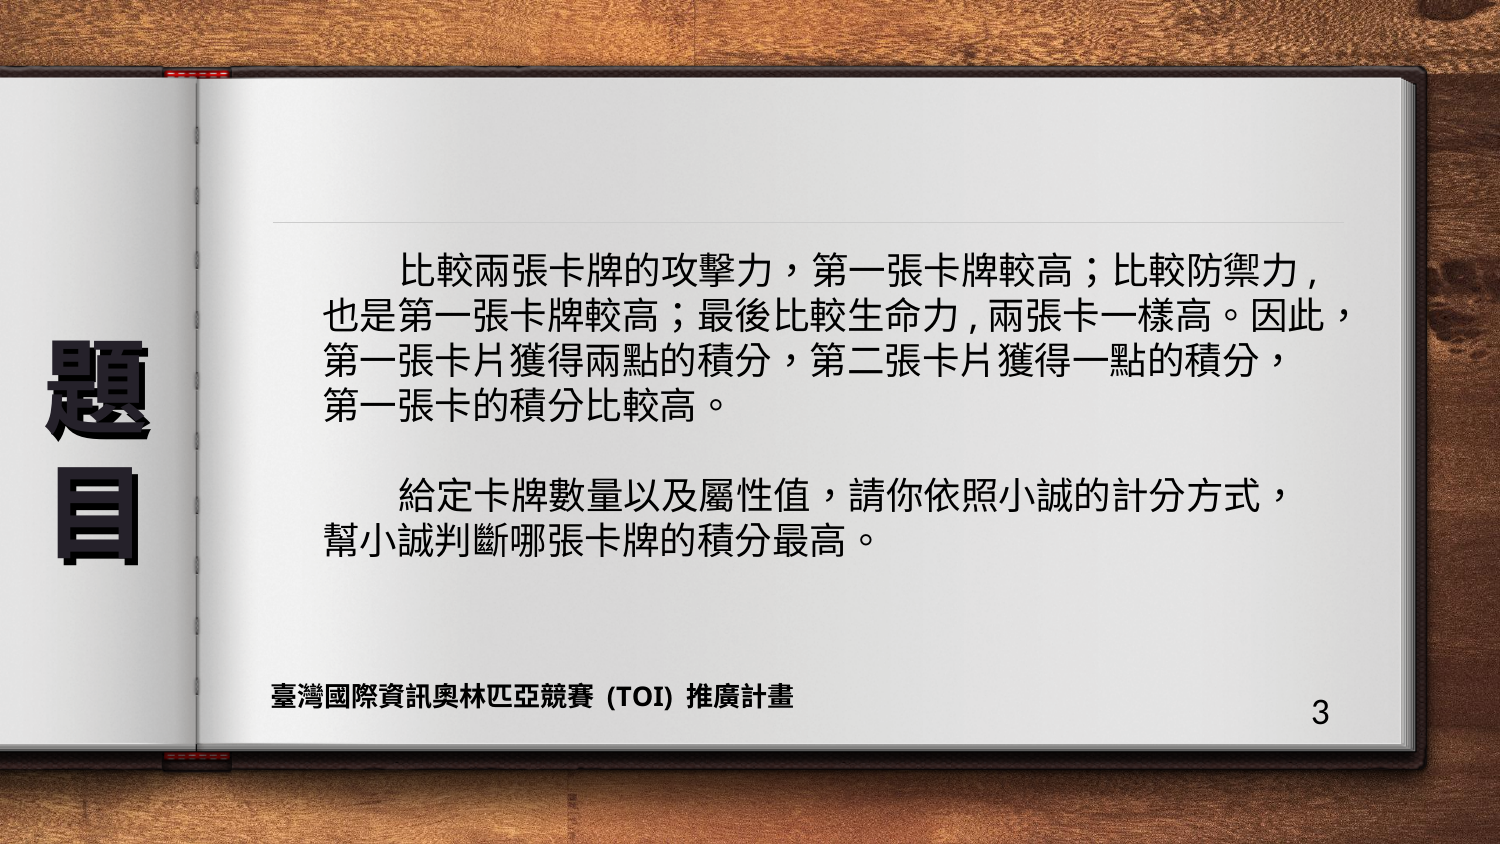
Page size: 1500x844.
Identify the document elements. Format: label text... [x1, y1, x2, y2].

text_box [1295, 672, 1386, 737]
title 題 目 [28, 306, 210, 552]
text_box 比較兩張卡牌的攻擊力，第一張卡牌較高；比較防禦力,也是第一張卡牌較高；最後比較生命力,兩張卡一樣高。因此，第一張卡片獲得兩點的積分，第二張卡片獲得一點的積分，第一張卡的積分比較高。 給定卡牌數量以及屬性值，請你依照小誠的計分方式，幫小誠判斷哪張卡牌的積分最高。 [307, 240, 1341, 570]
